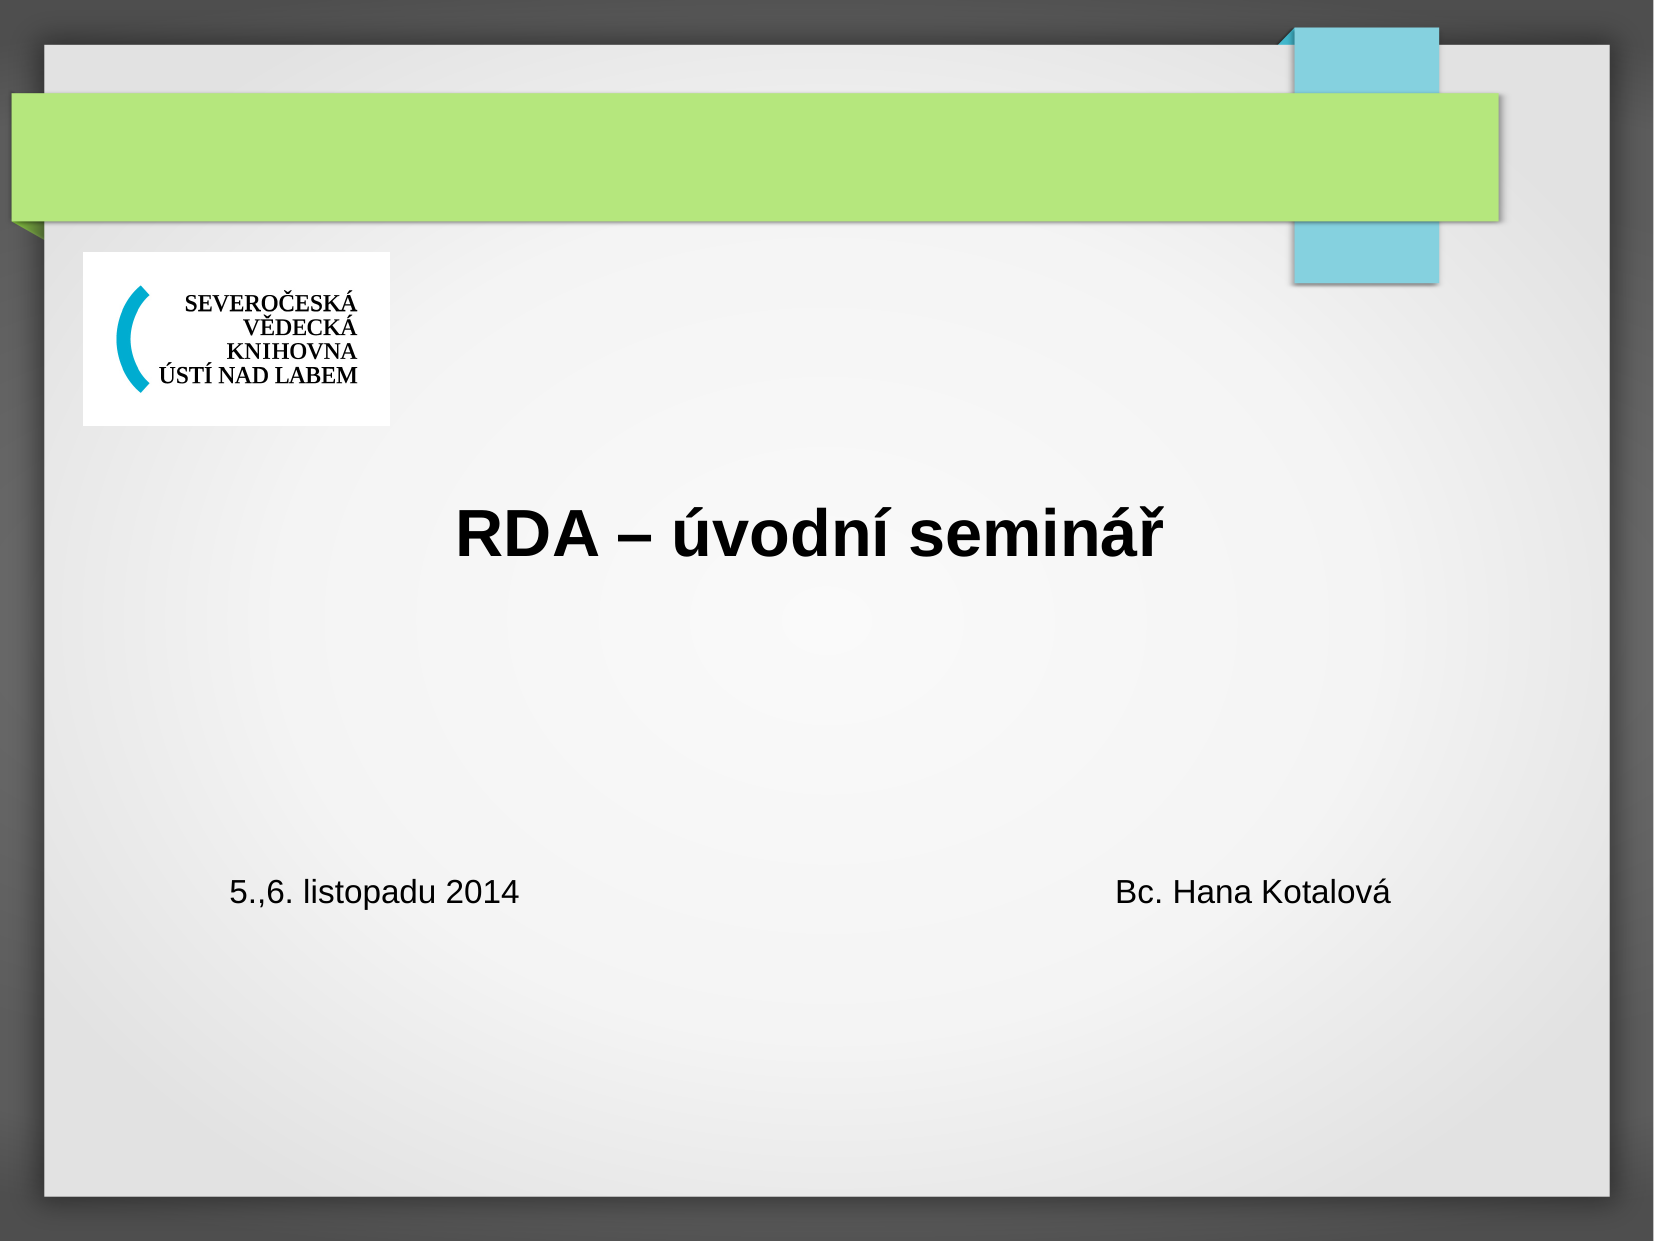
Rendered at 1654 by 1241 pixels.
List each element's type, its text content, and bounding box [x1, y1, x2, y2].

subtitle RDA – úvodní seminář 5.,6. listopadu 2014 Bc. Hana Kotalová [82, 343, 1538, 1063]
picture [0, 0, 1654, 1241]
